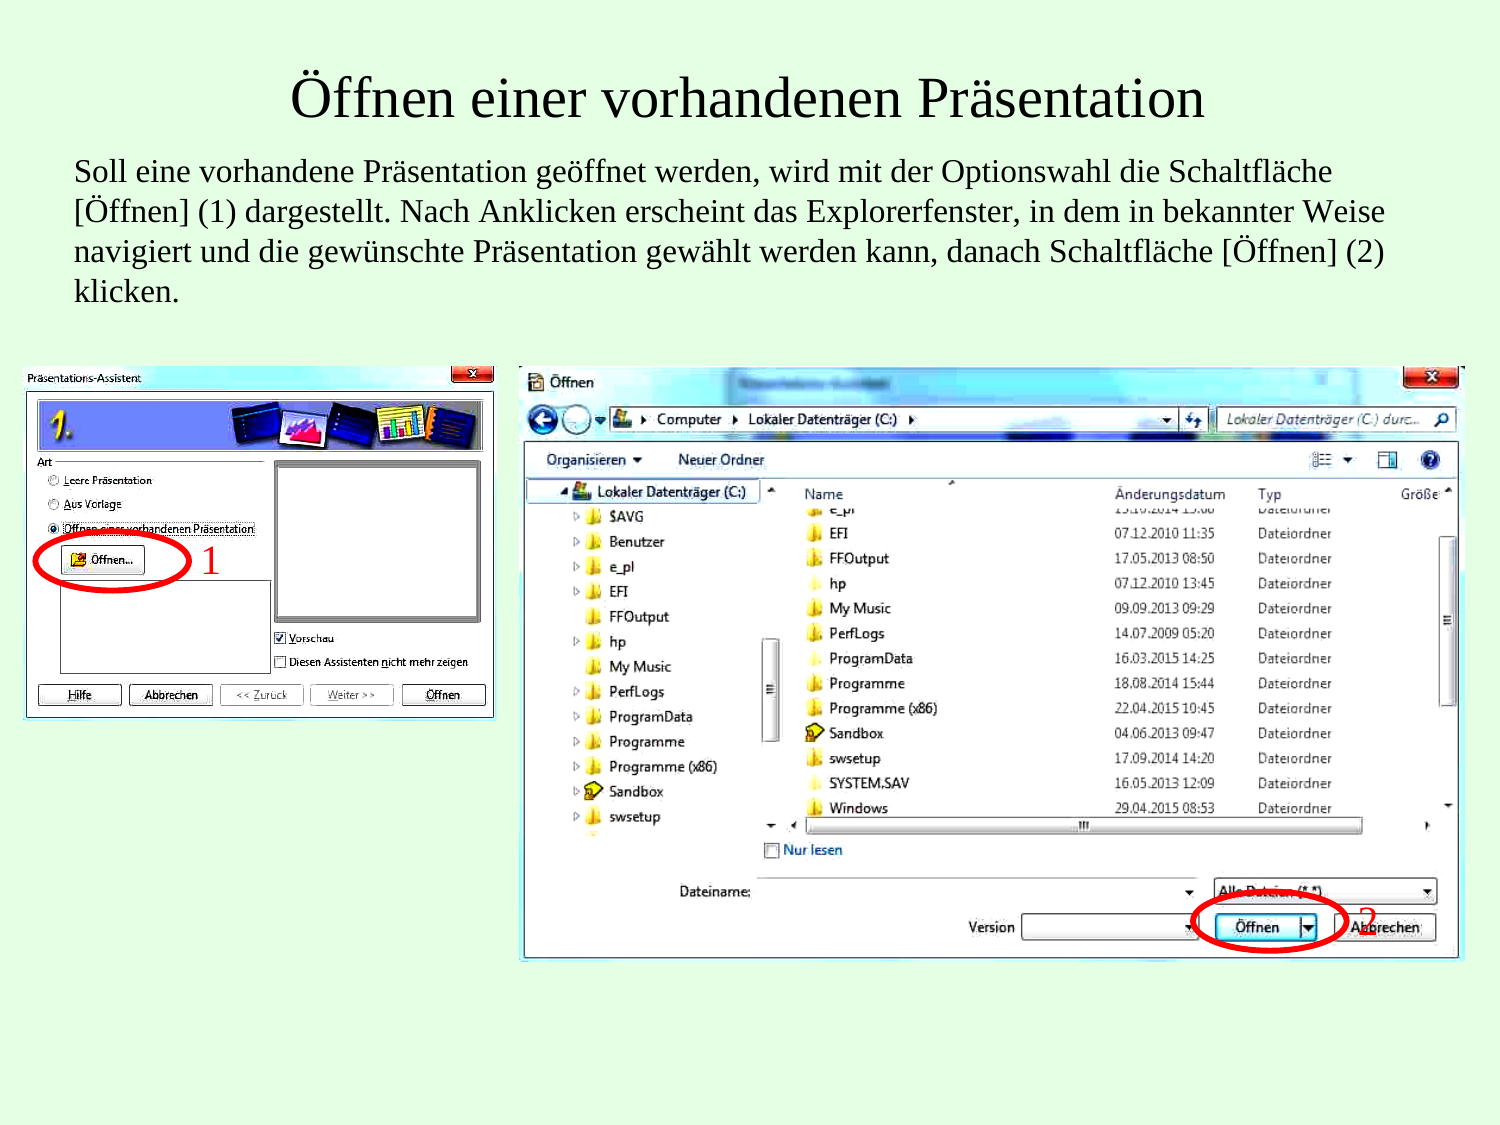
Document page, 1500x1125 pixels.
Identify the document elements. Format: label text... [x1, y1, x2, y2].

text_box 2 [1342, 885, 1394, 951]
picture [23, 366, 497, 721]
text_box 1 [185, 525, 237, 591]
text_box Soll eine vorhandene Präsentation geöffnet werden, wird mit der Optionswahl die Schaltfläche [Öffnen] (1) dargestellt. Nach Anklicken erscheint das Explorerfenster, in dem in bekannter Weise navigiert und die gewünschte Präsentation gewählt werden kann, danach Schaltfläche [Öffnen] (2) klicken. [59, 141, 1453, 277]
picture [519, 366, 1465, 962]
title Öffnen einer vorhandenen Präsentation [112, 16, 1385, 172]
